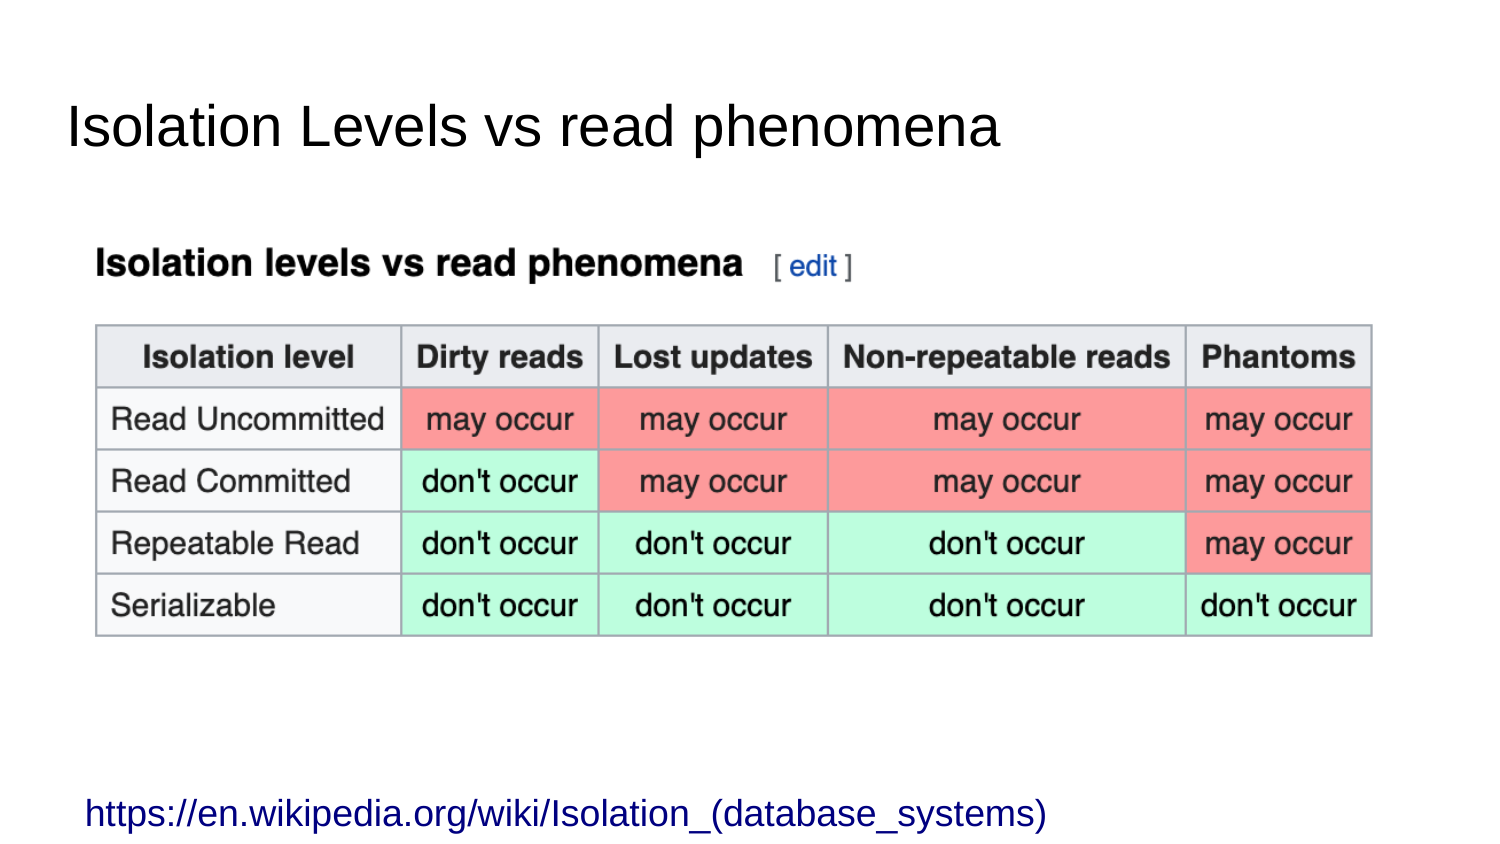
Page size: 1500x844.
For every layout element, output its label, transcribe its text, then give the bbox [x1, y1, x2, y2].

text_box https://en.wikipedia.org/wiki/Isolation_(database_systems) [69, 773, 1352, 833]
picture [63, 207, 1437, 676]
title Isolation Levels vs read phenomena [51, 72, 1449, 167]
